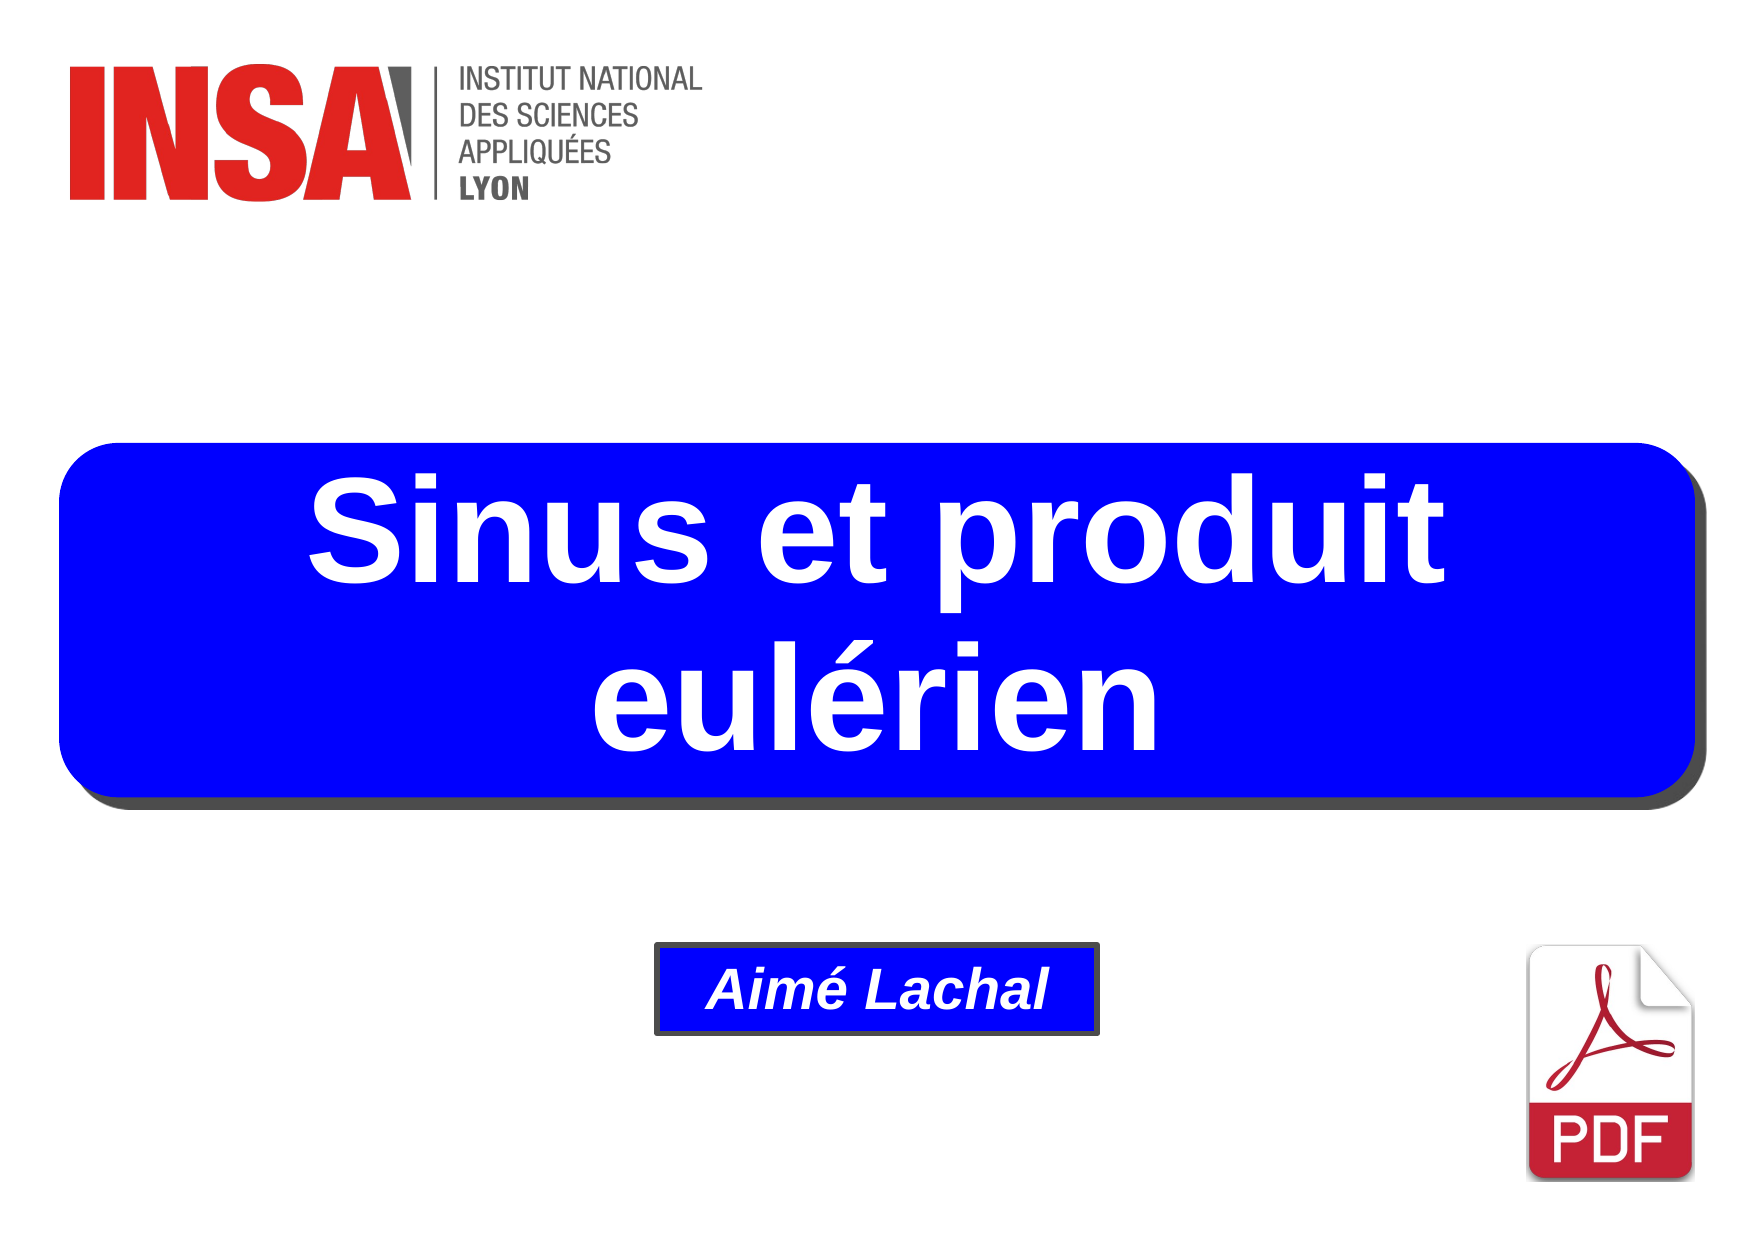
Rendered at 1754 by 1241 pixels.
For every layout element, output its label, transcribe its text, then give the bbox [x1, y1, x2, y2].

text_box Sinus et produit eulérien [59, 442, 1695, 798]
picture [59, 58, 713, 207]
title Aimé Lachal [657, 944, 1098, 1034]
picture [1526, 944, 1695, 1182]
